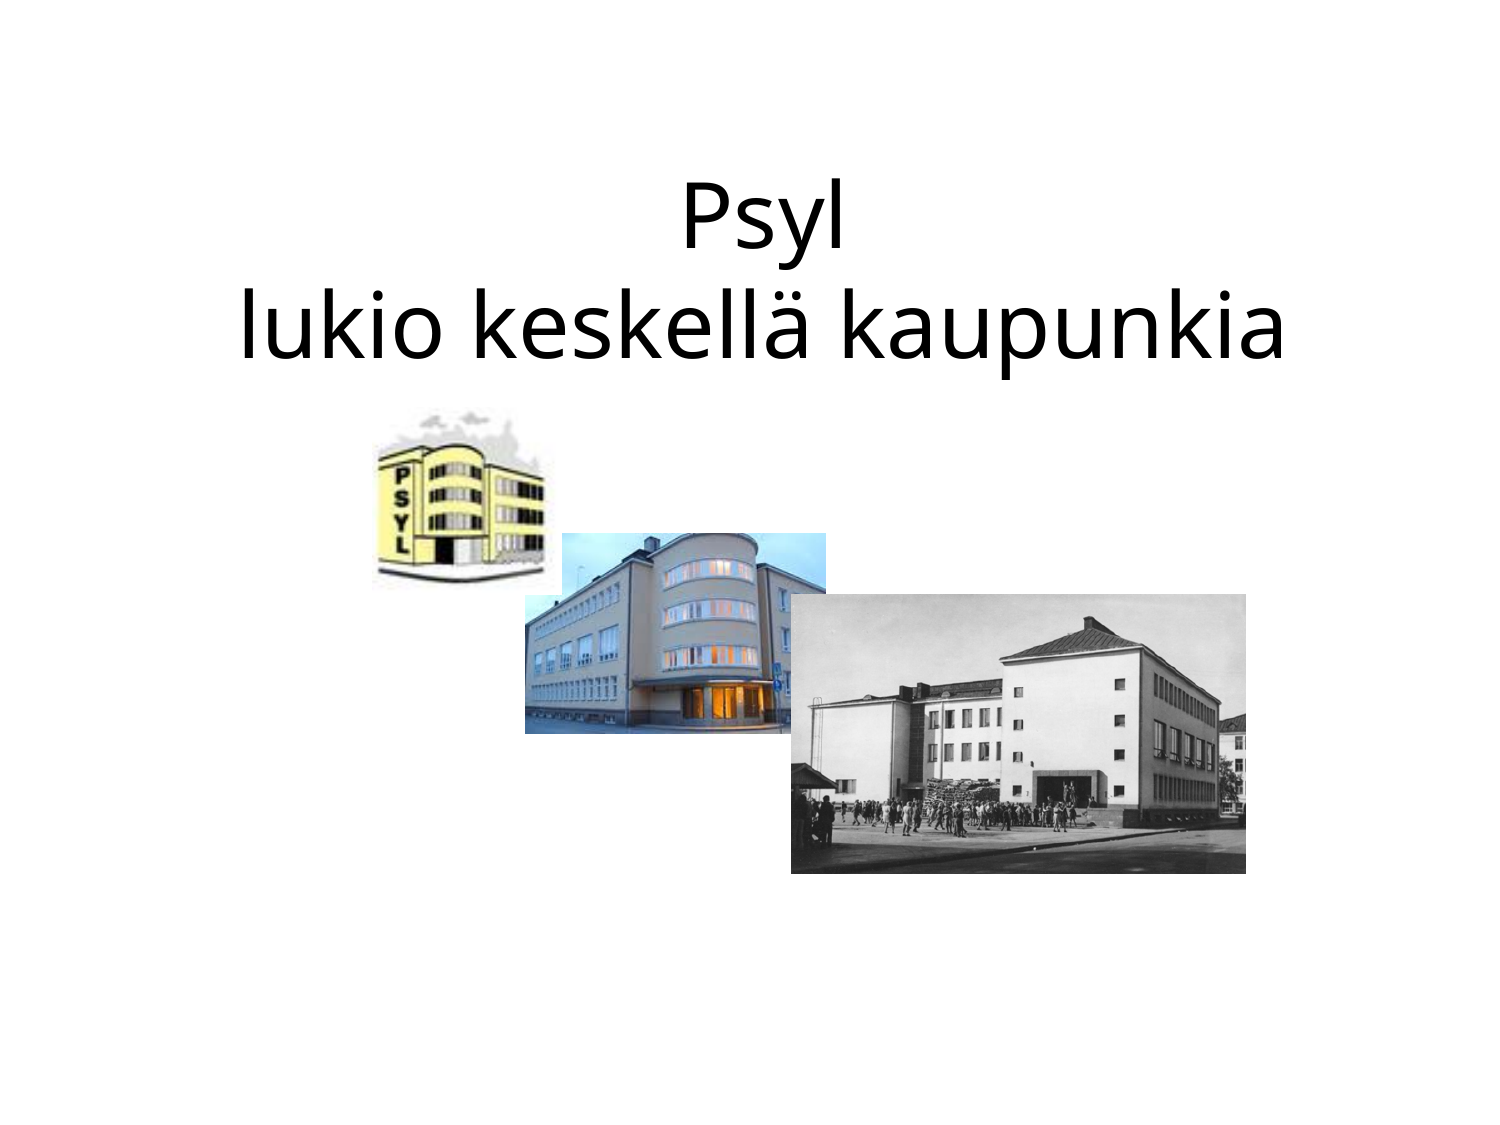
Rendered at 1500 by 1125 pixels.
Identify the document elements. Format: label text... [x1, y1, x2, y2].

picture [372, 407, 1246, 874]
title Psyl lukio keskellä kaupunkia [88, 149, 1439, 337]
